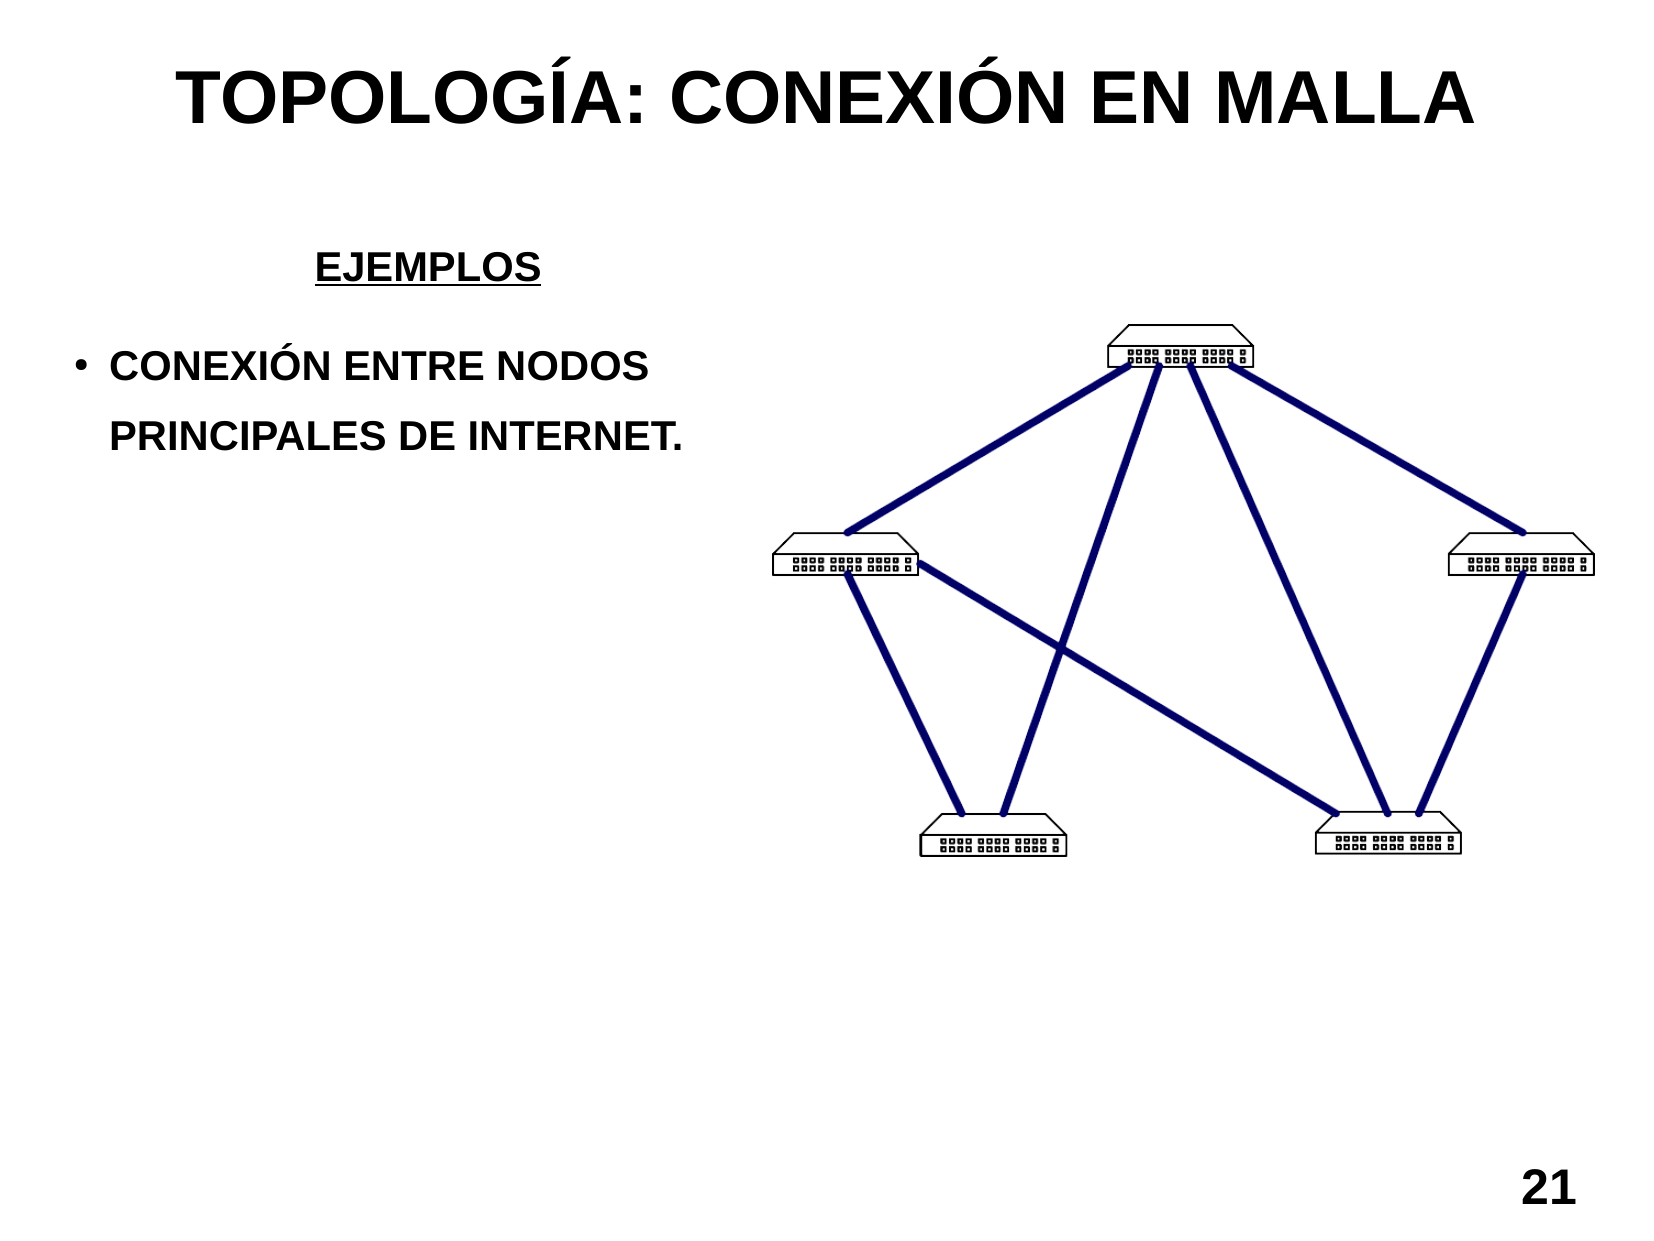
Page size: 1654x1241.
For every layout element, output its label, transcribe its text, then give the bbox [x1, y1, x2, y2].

picture [772, 324, 1595, 857]
text_box <número> [1506, 1151, 1654, 1223]
text_box EJEMPLOS CONEXIÓN ENTRE NODOS PRINCIPALES DE INTERNET. [59, 236, 798, 1123]
title TOPOLOGÍA: CONEXIÓN EN MALLA [82, 23, 1571, 172]
